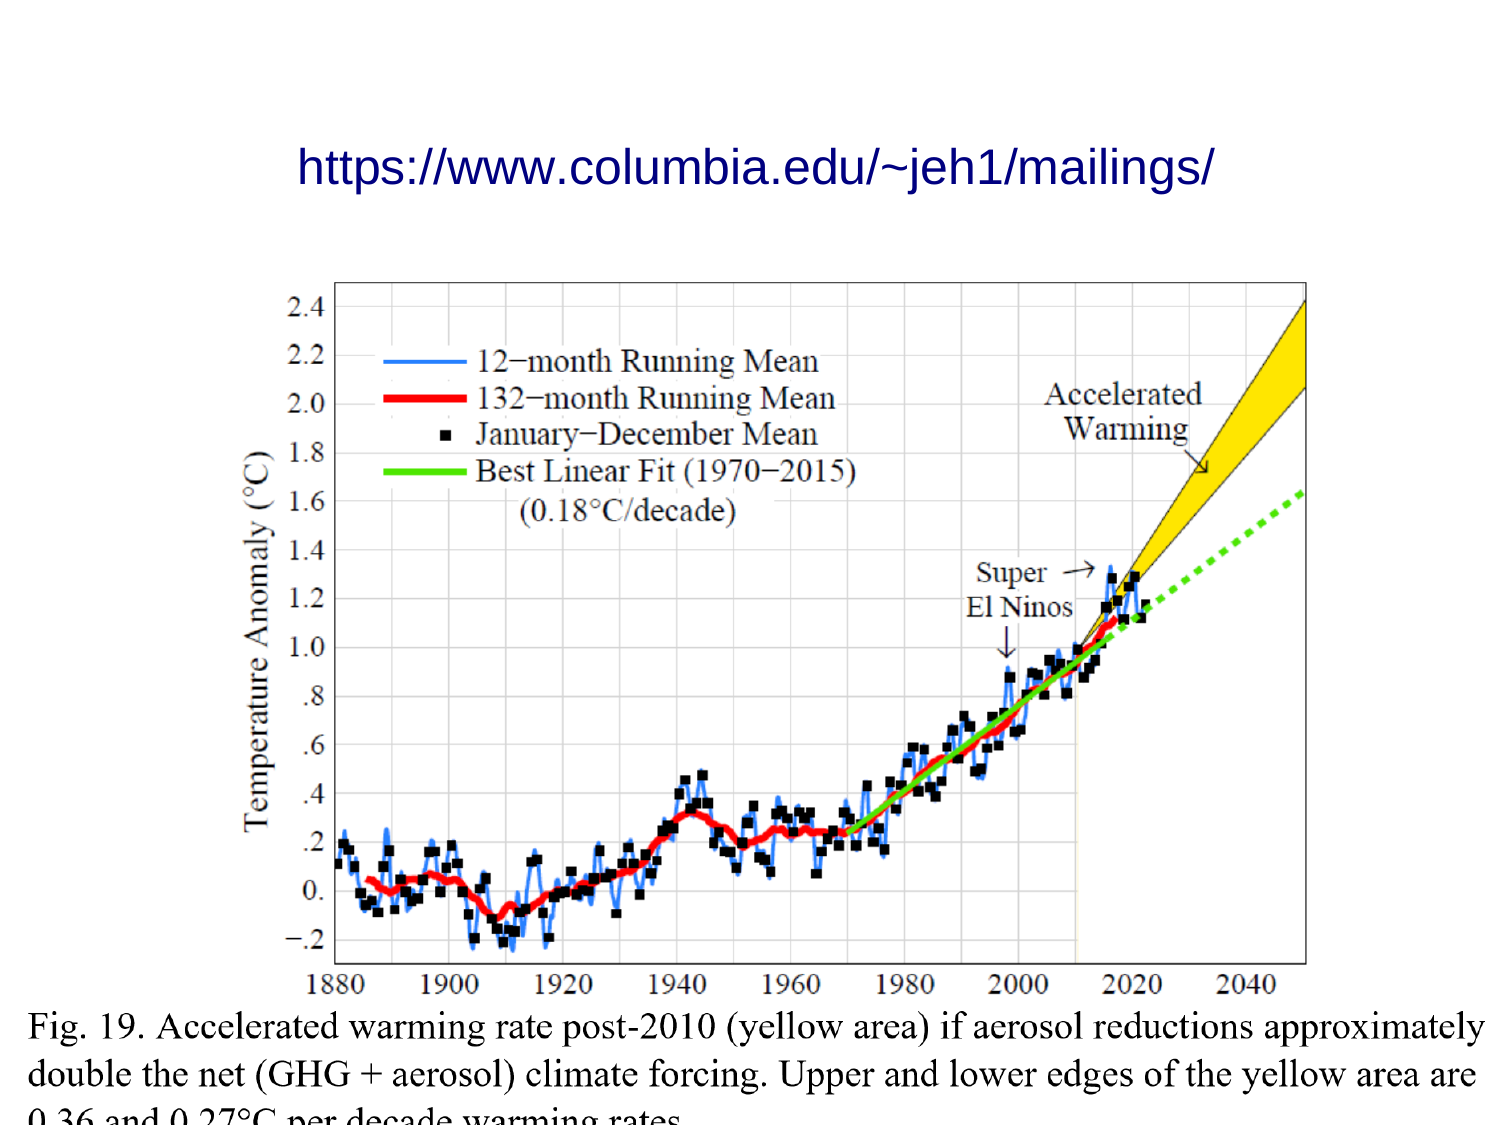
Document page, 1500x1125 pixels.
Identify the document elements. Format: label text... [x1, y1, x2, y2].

title https://www.columbia.edu/~jeh1/mailings/ [88, 75, 1439, 254]
picture [0, 254, 1500, 1125]
